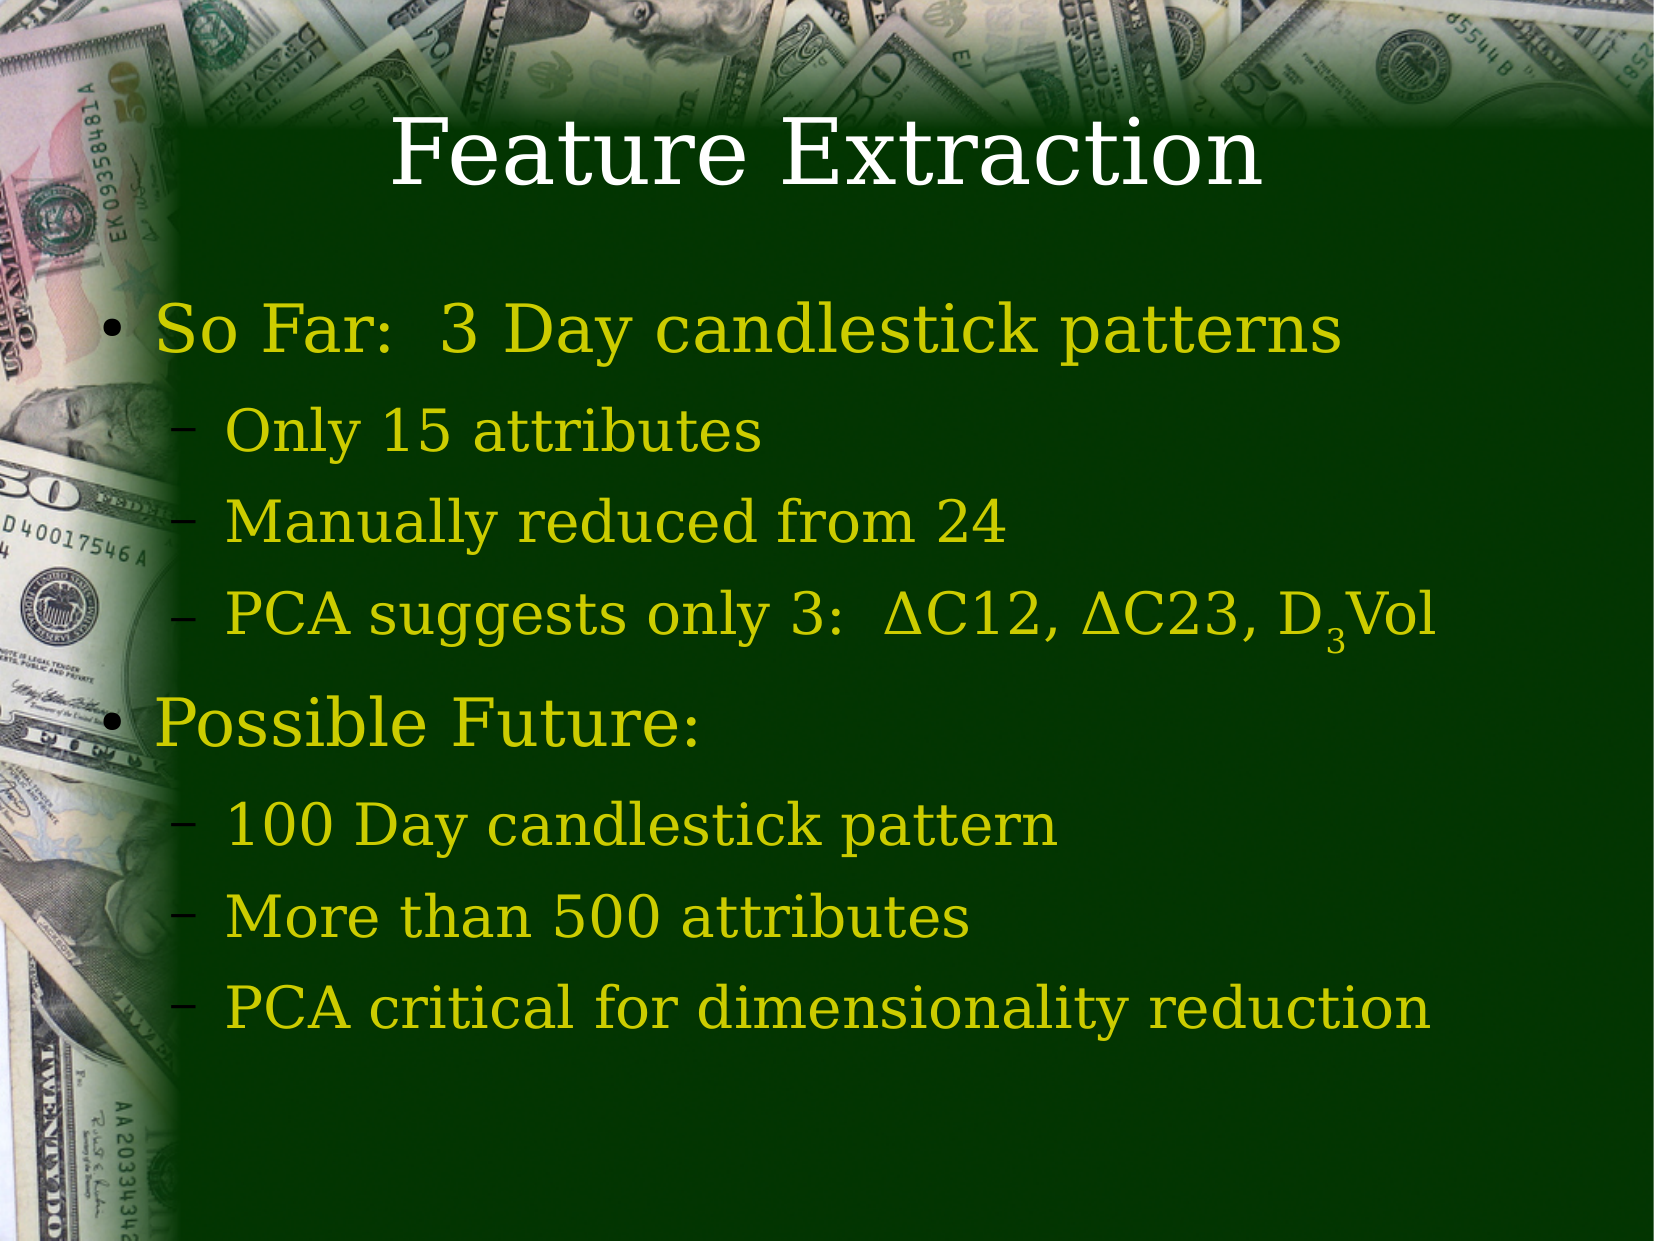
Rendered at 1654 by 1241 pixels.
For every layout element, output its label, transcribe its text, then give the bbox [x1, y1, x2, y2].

list So Far: 3 Day candlestick patterns Only 15 attributes Manually reduced from 24 PCA suggests only 3: ΔC12, ΔC23, D3Vol Possible Future: 100 Day candlestick pattern More than 500 attributes PCA critical for dimensionality reduction [82, 290, 1651, 1231]
picture [0, 0, 1654, 1241]
title Feature Extraction [82, 49, 1571, 257]
